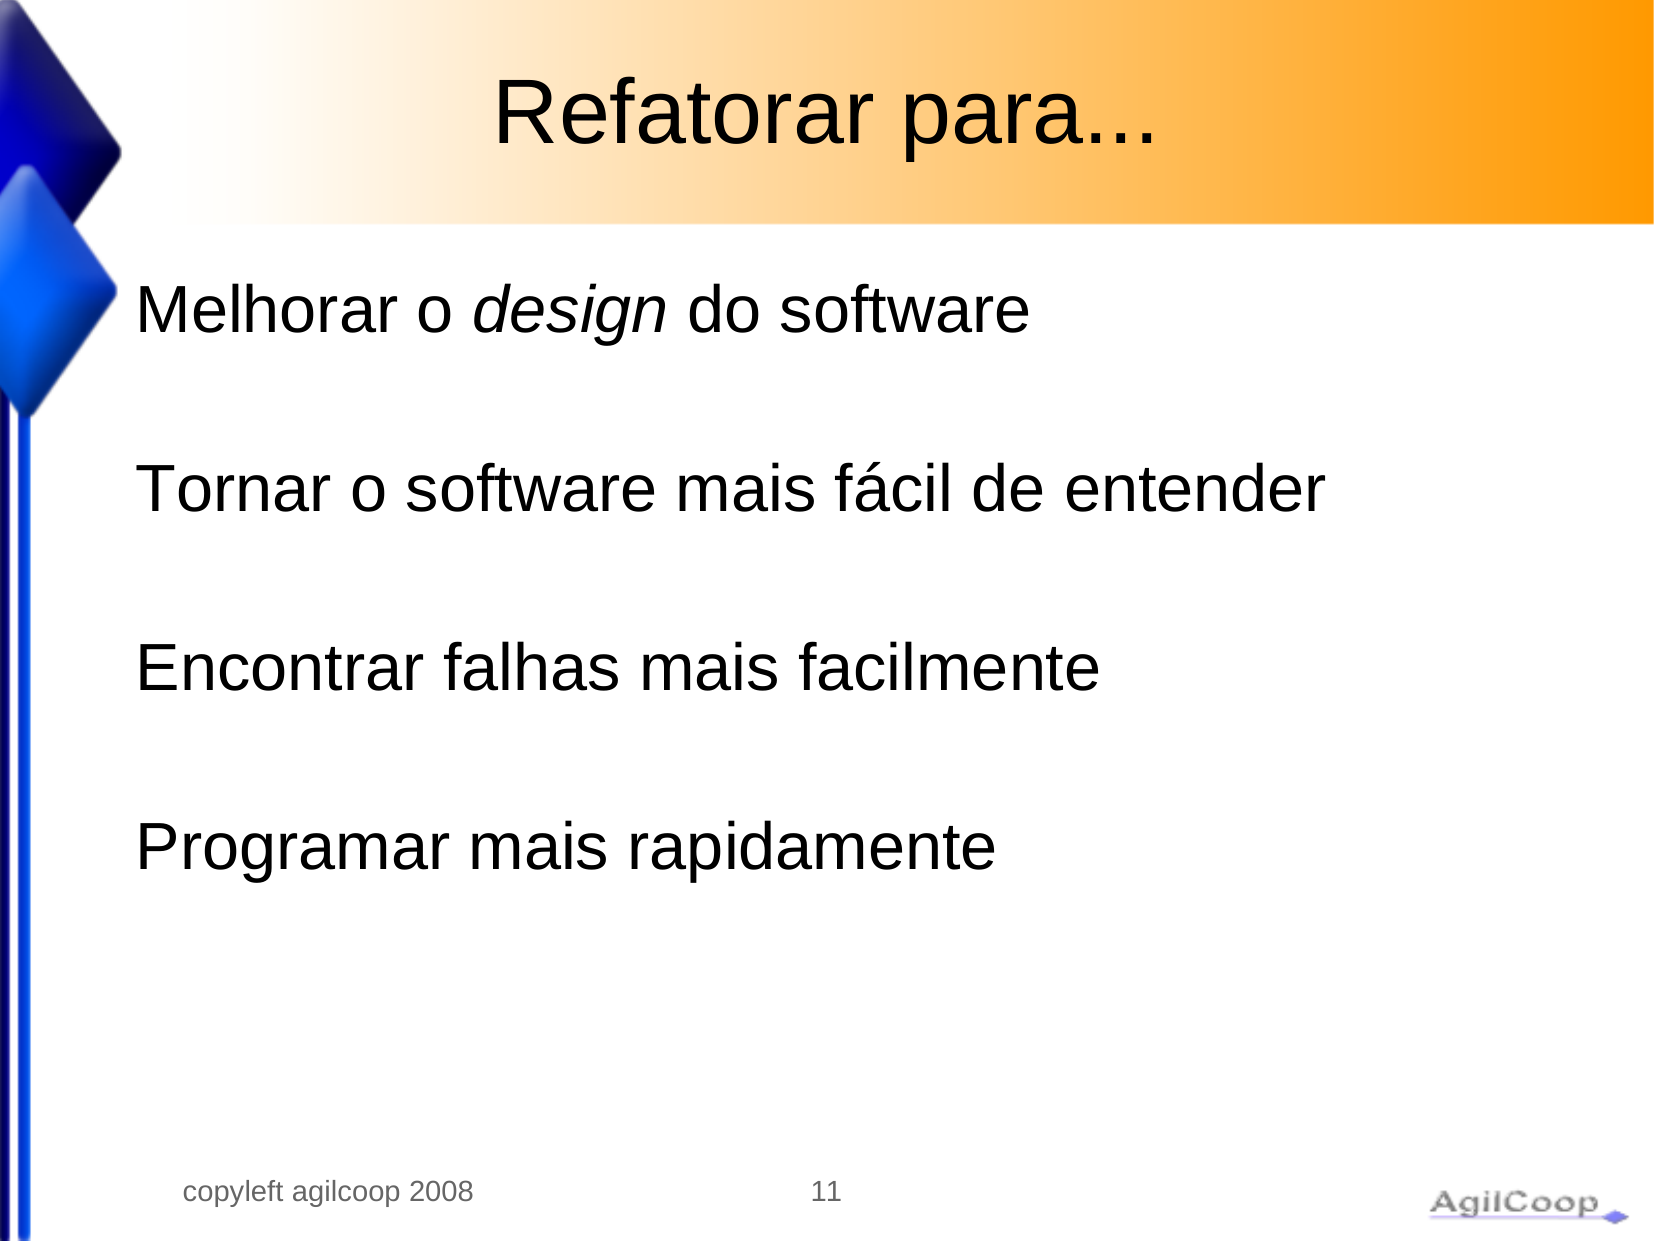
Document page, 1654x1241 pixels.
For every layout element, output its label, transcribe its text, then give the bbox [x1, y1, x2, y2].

list Melhorar o design do software Tornar o software mais fácil de entender Encontrar falhas mais facilmente Programar mais rapidamente [118, 271, 1607, 1123]
title Refatorar para... [82, 8, 1571, 216]
picture [0, 0, 1654, 1241]
